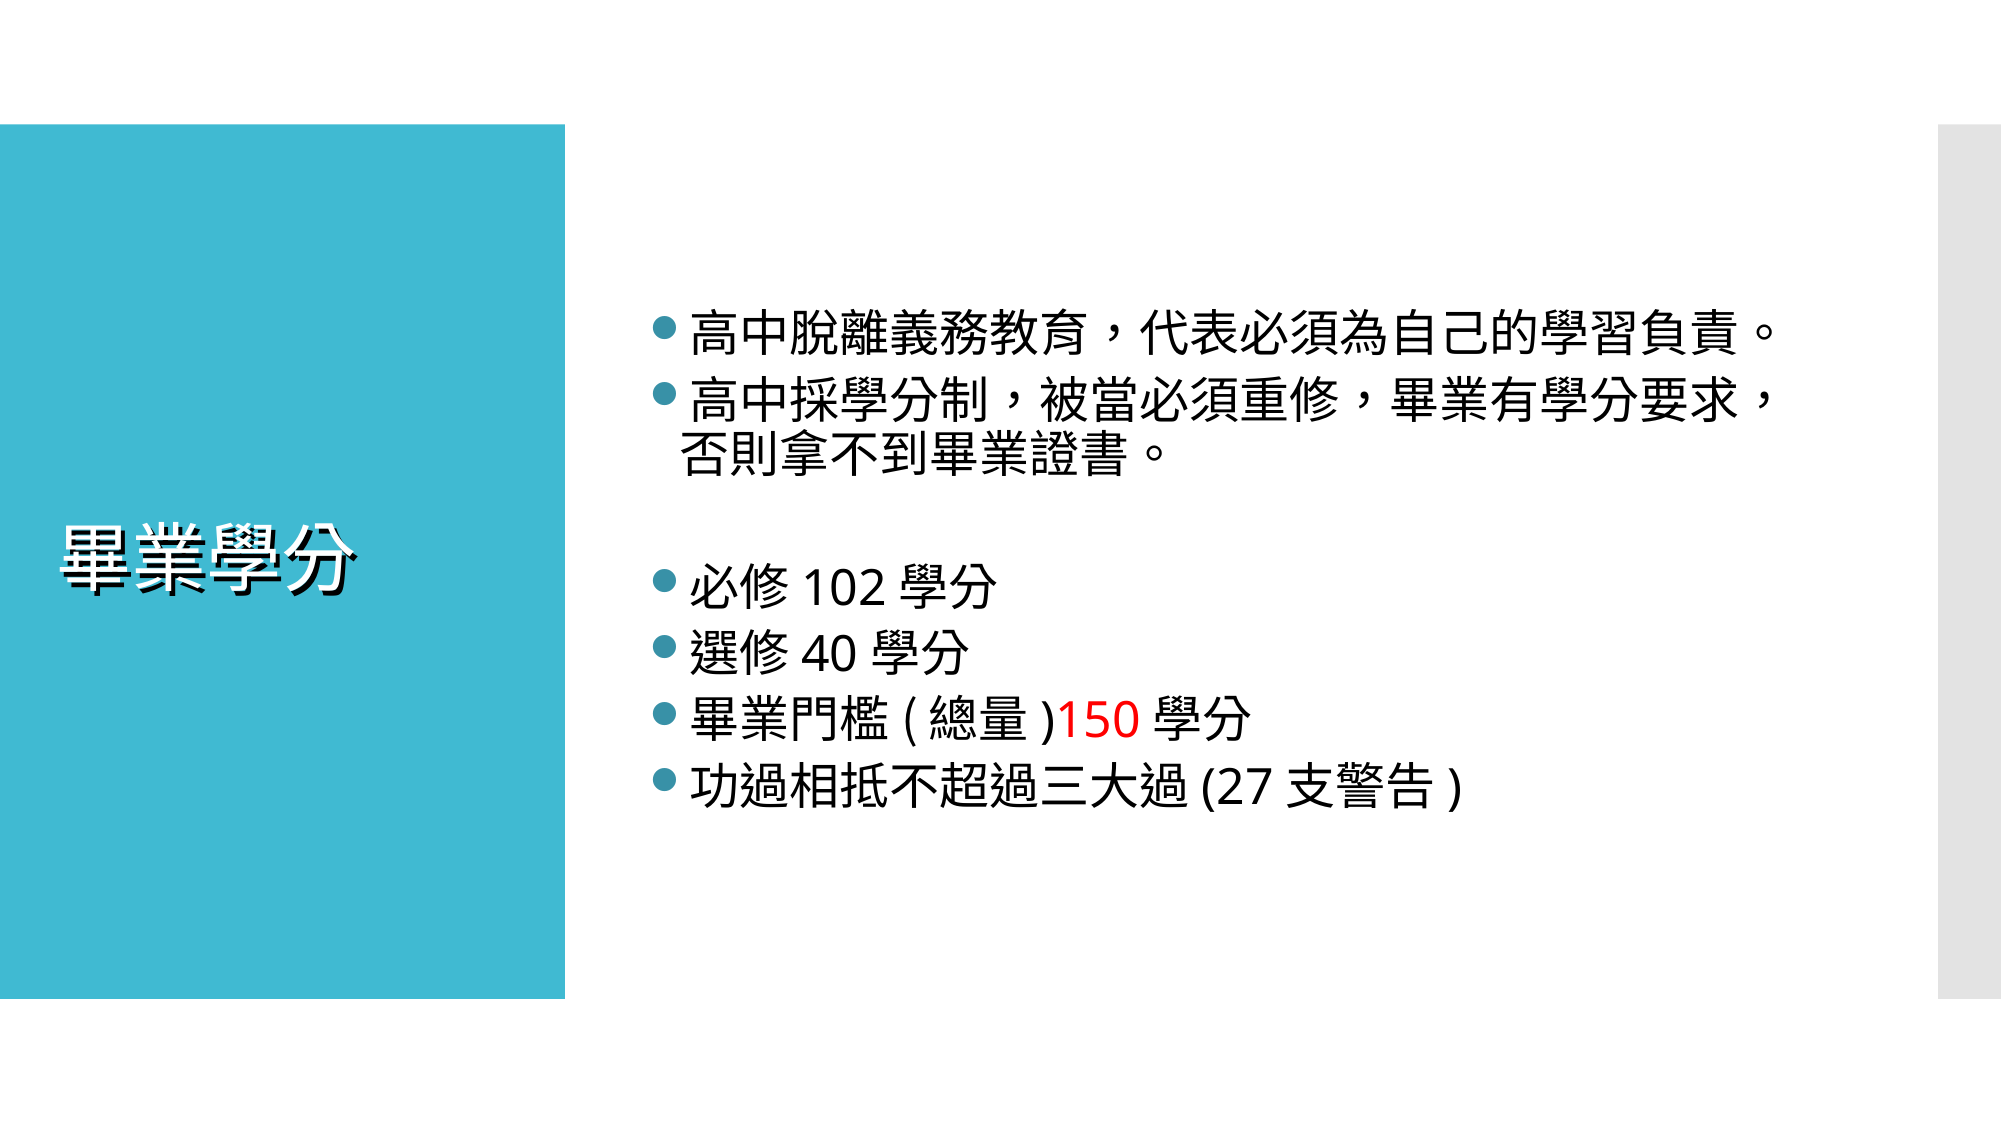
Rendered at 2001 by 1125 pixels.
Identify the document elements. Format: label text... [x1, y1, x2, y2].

title 畢業學分 [41, 184, 525, 939]
list 高中脫離義務教育，代表必須為自己的學習負責。 高中採學分制，被當必須重修，畢業有學分要求，否則拿不到畢業證書。 必修102學分 選修40學分 畢業門檻(總量)150學分 功過相抵不超過三大過(27支警告) [634, 141, 1835, 982]
